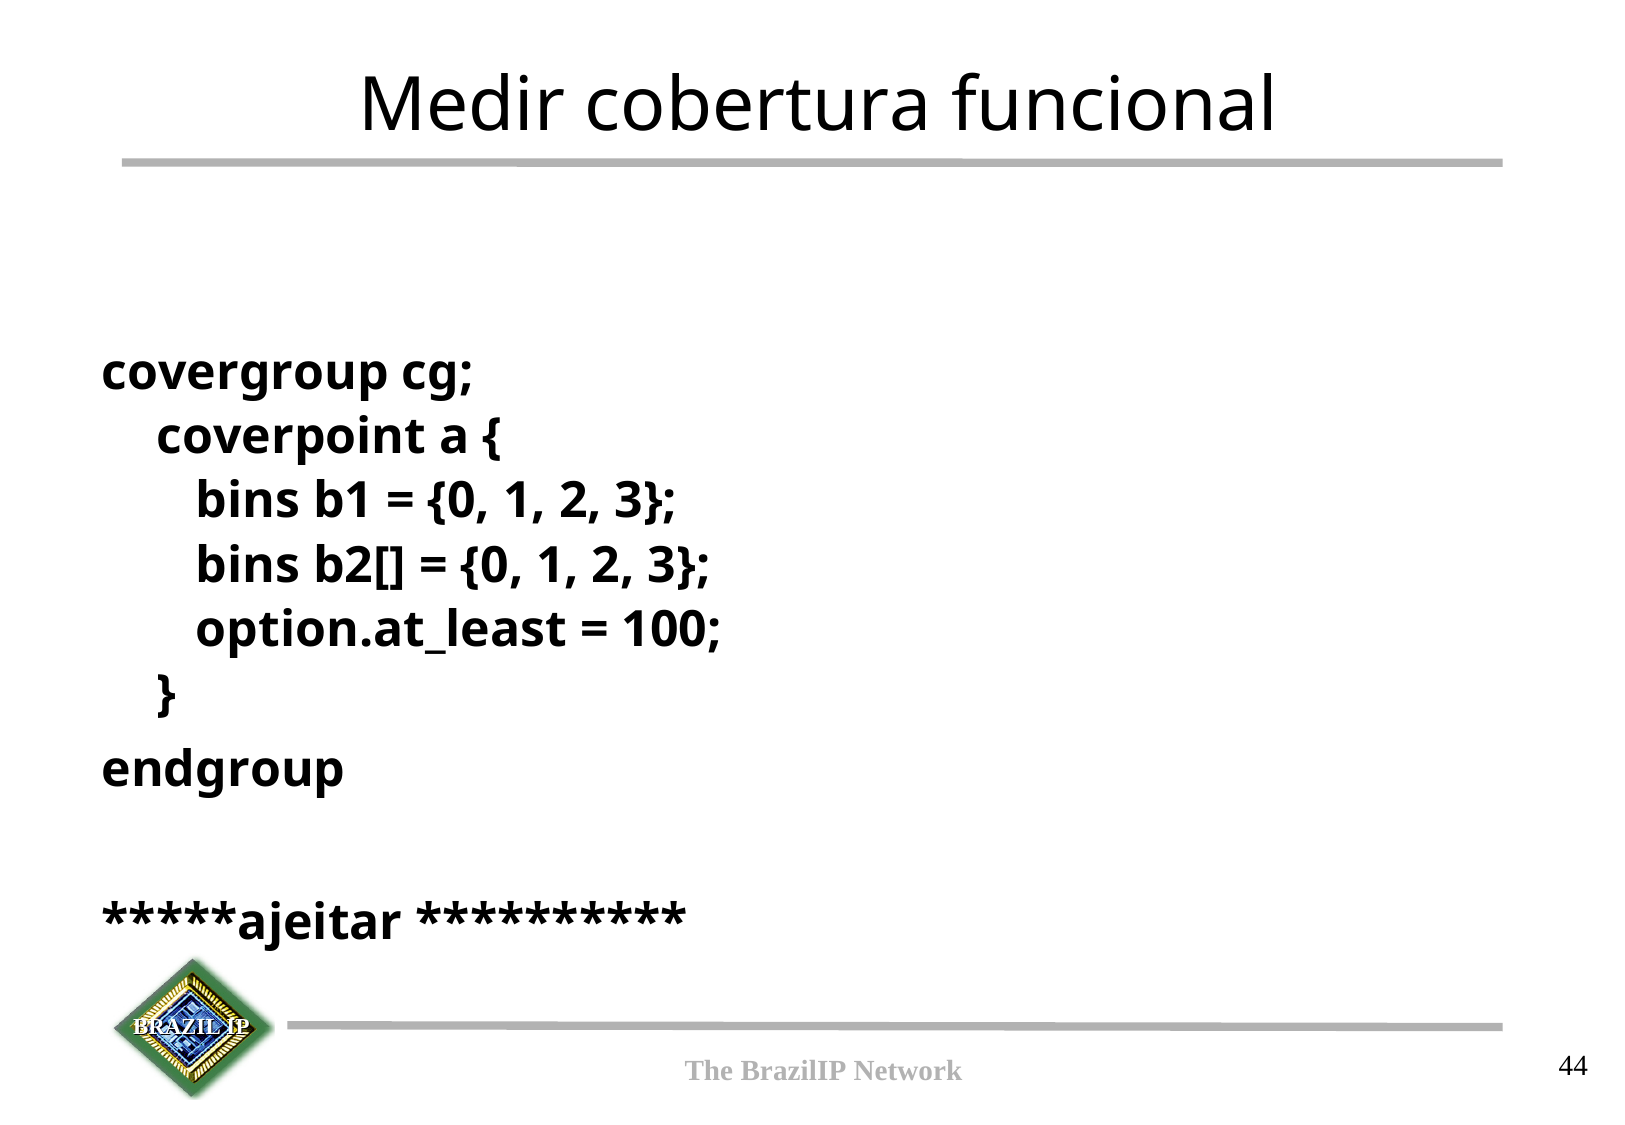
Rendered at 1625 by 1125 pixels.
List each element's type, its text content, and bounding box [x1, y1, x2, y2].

list covergroup cg; coverpoint a { bins b1 = {0, 1, 2, 3}; bins b2[] = {0, 1, 2, 3}; option.at_least = 100; } endgroup *****ajeitar ********** [86, 330, 1453, 972]
title Medir cobertura funcional [127, 2, 1509, 199]
picture [108, 972, 275, 1100]
